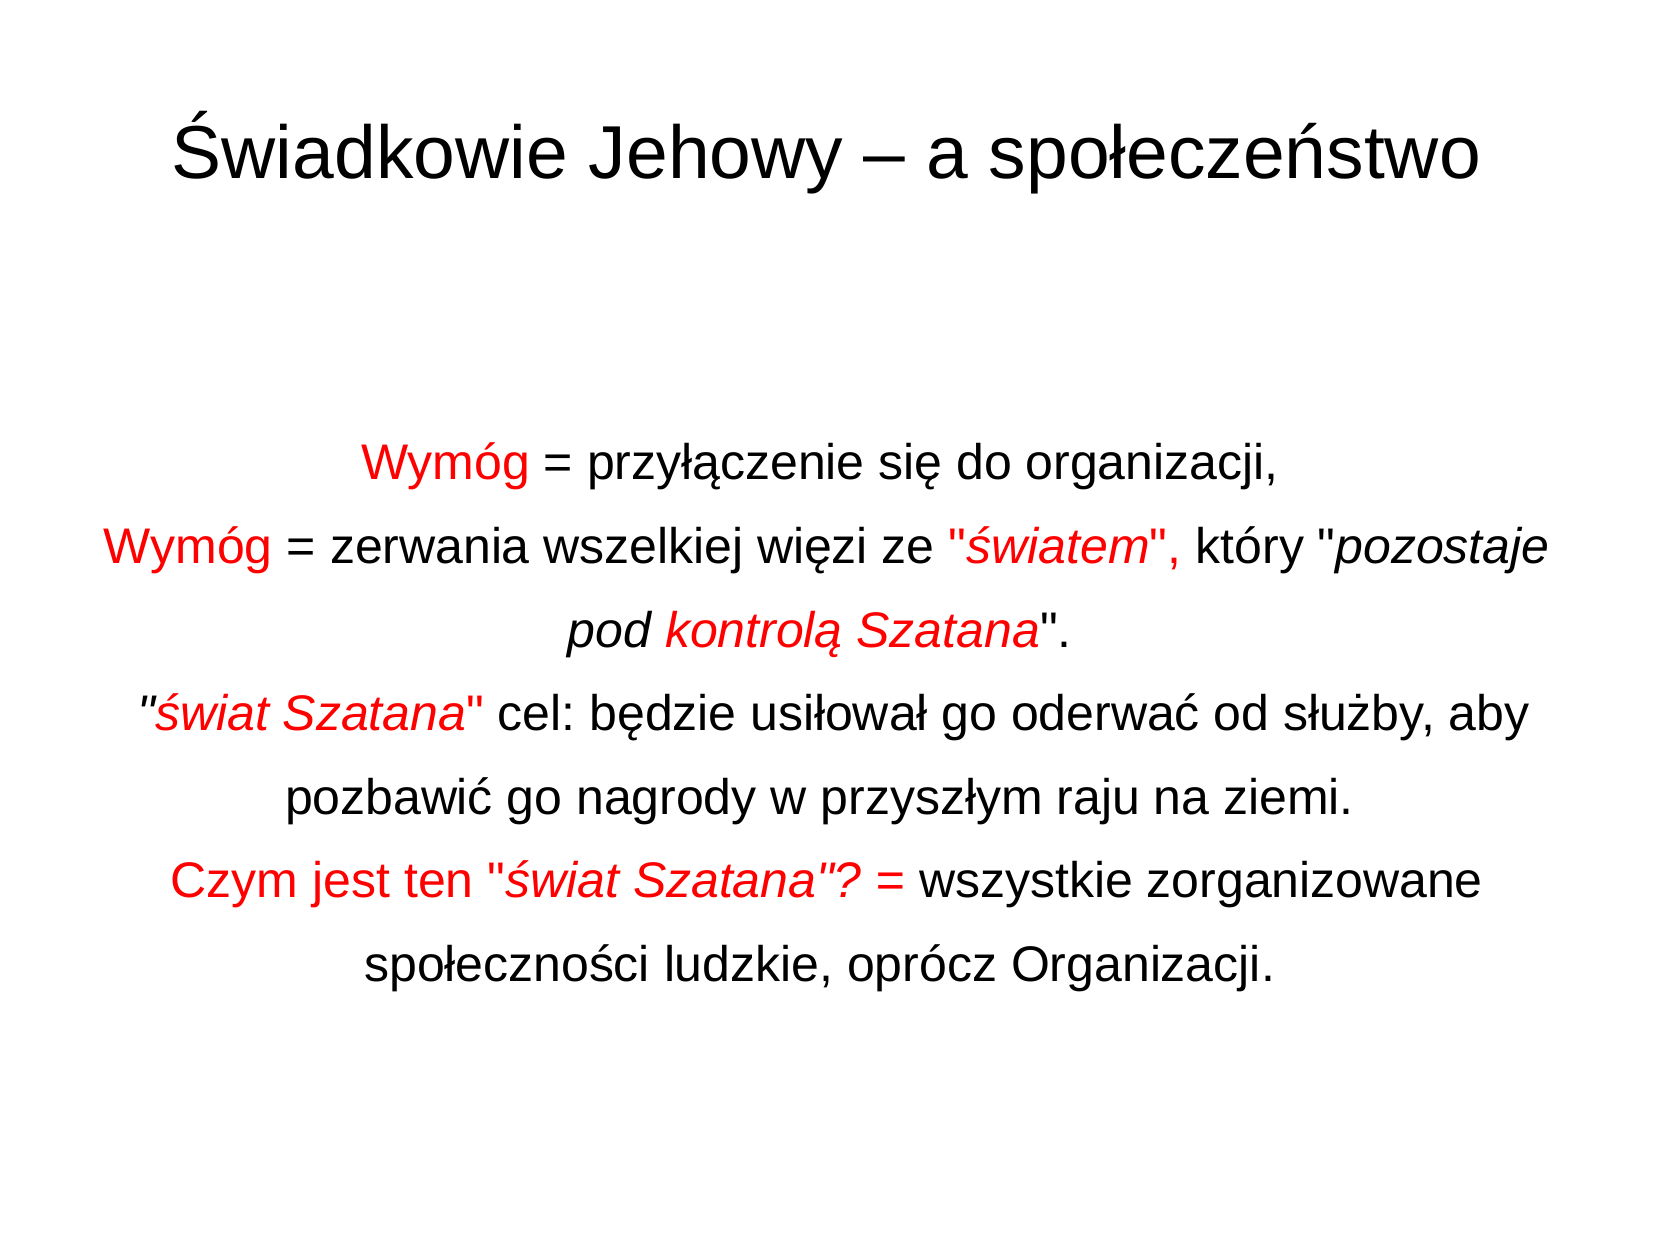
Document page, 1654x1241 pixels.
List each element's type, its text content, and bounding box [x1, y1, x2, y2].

title Świadkowie Jehowy – a społeczeństwo [82, 56, 1571, 250]
subtitle Wymóg = przyłączenie się do organizacji, Wymóg = zerwania wszelkiej więzi ze "światem", który "pozostaje pod kontrolą Szatana". "świat Szatana" cel: będzie usiłował go oderwać od służby, aby pozbawić go nagrody w przyszłym raju na ziemi. Czym jest ten "świat Szatana"? = wszystkie zorganizowane społeczności ludzkie, oprócz Organizacji. [82, 297, 1571, 1102]
